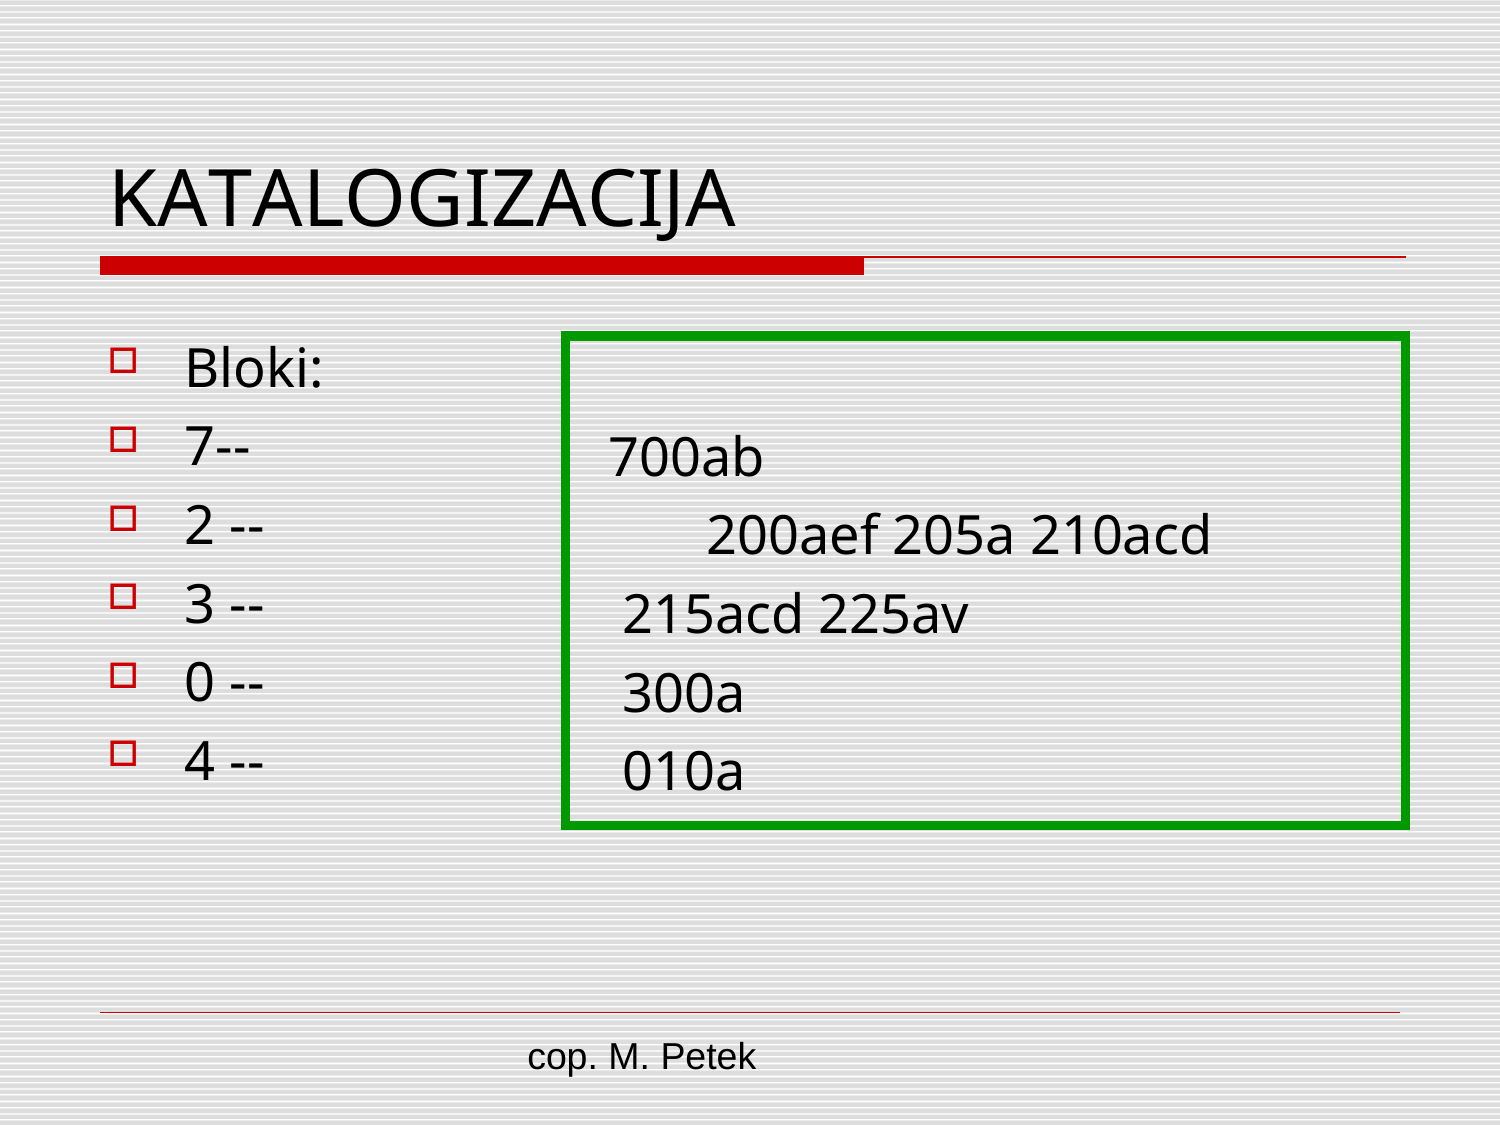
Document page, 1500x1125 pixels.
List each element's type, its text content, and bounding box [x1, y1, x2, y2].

list 700ab 200aef 205a 210acd 215acd 225av 300a 010a [565, 335, 1406, 826]
title KATALOGIZACIJA [94, 49, 1407, 250]
list Bloki: 7-- 2 -- 3 -- 0 -- 4 -- [92, 325, 371, 988]
picture [0, 0, 1500, 1125]
